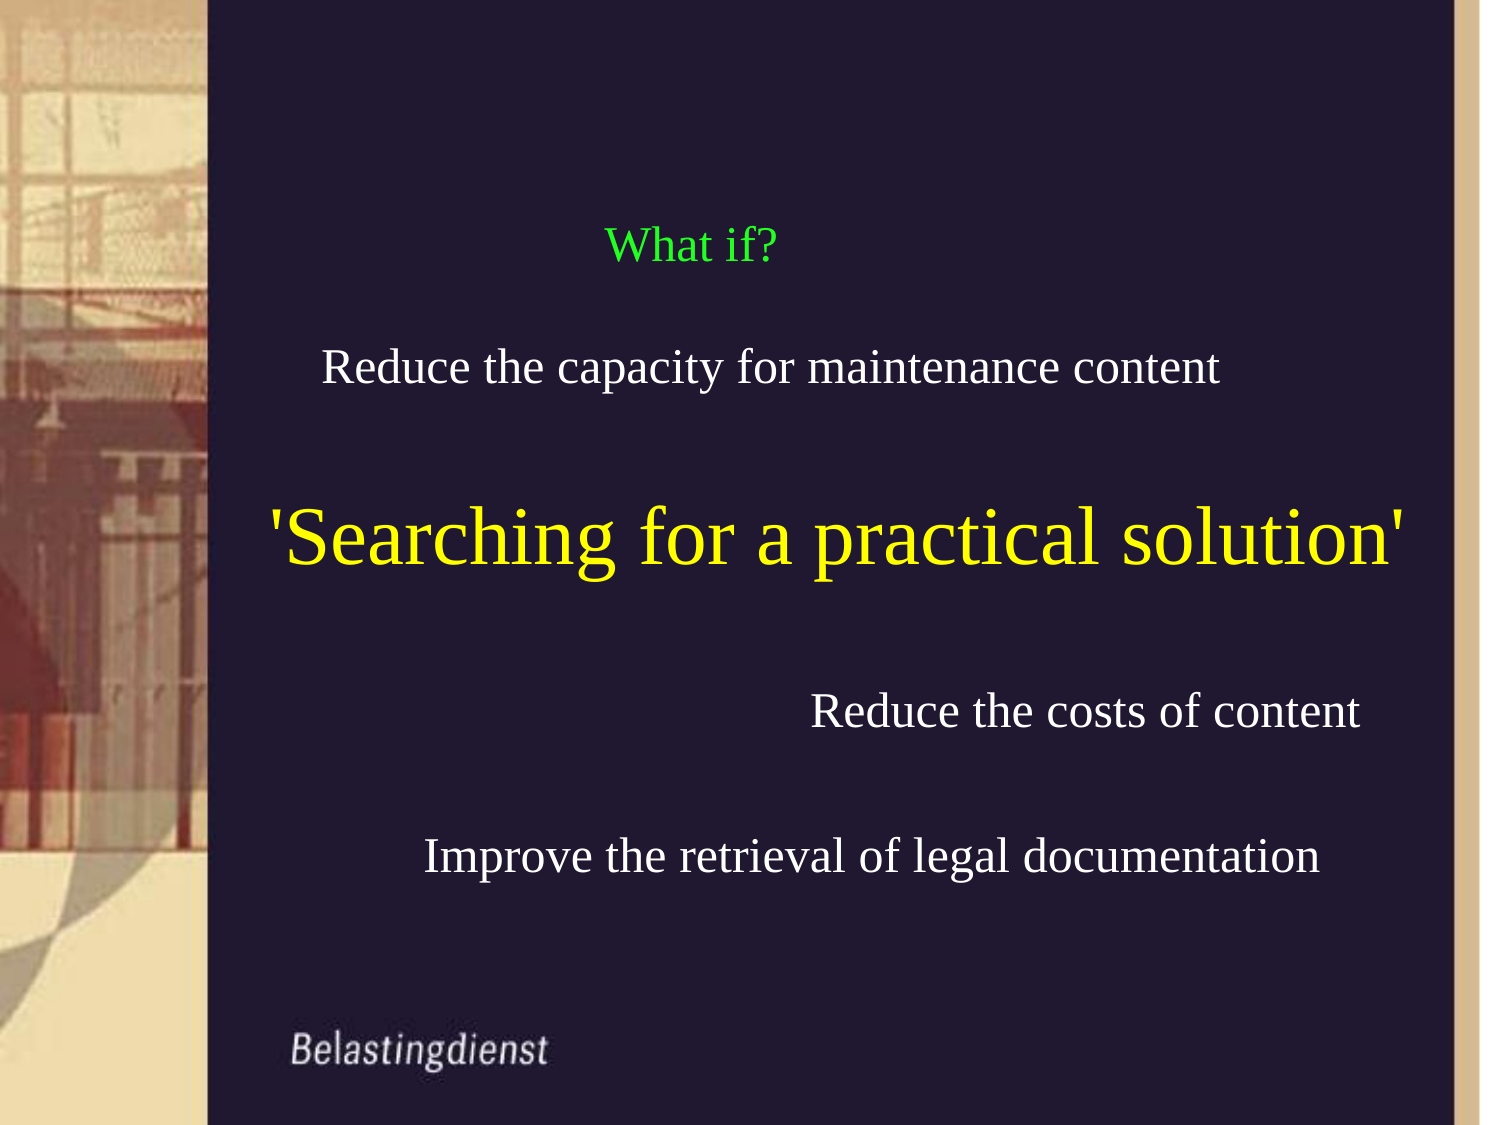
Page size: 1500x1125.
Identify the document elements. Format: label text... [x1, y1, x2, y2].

text_box Improve the retrieval of legal documentation [423, 831, 1322, 883]
text_box 'Searching for a practical solution' [269, 495, 1407, 582]
text_box Reduce the costs of content [810, 686, 1362, 738]
text_box Reduce the capacity for maintenance content [321, 342, 1222, 395]
picture [0, 0, 1500, 1125]
text_box What if? [604, 219, 779, 272]
